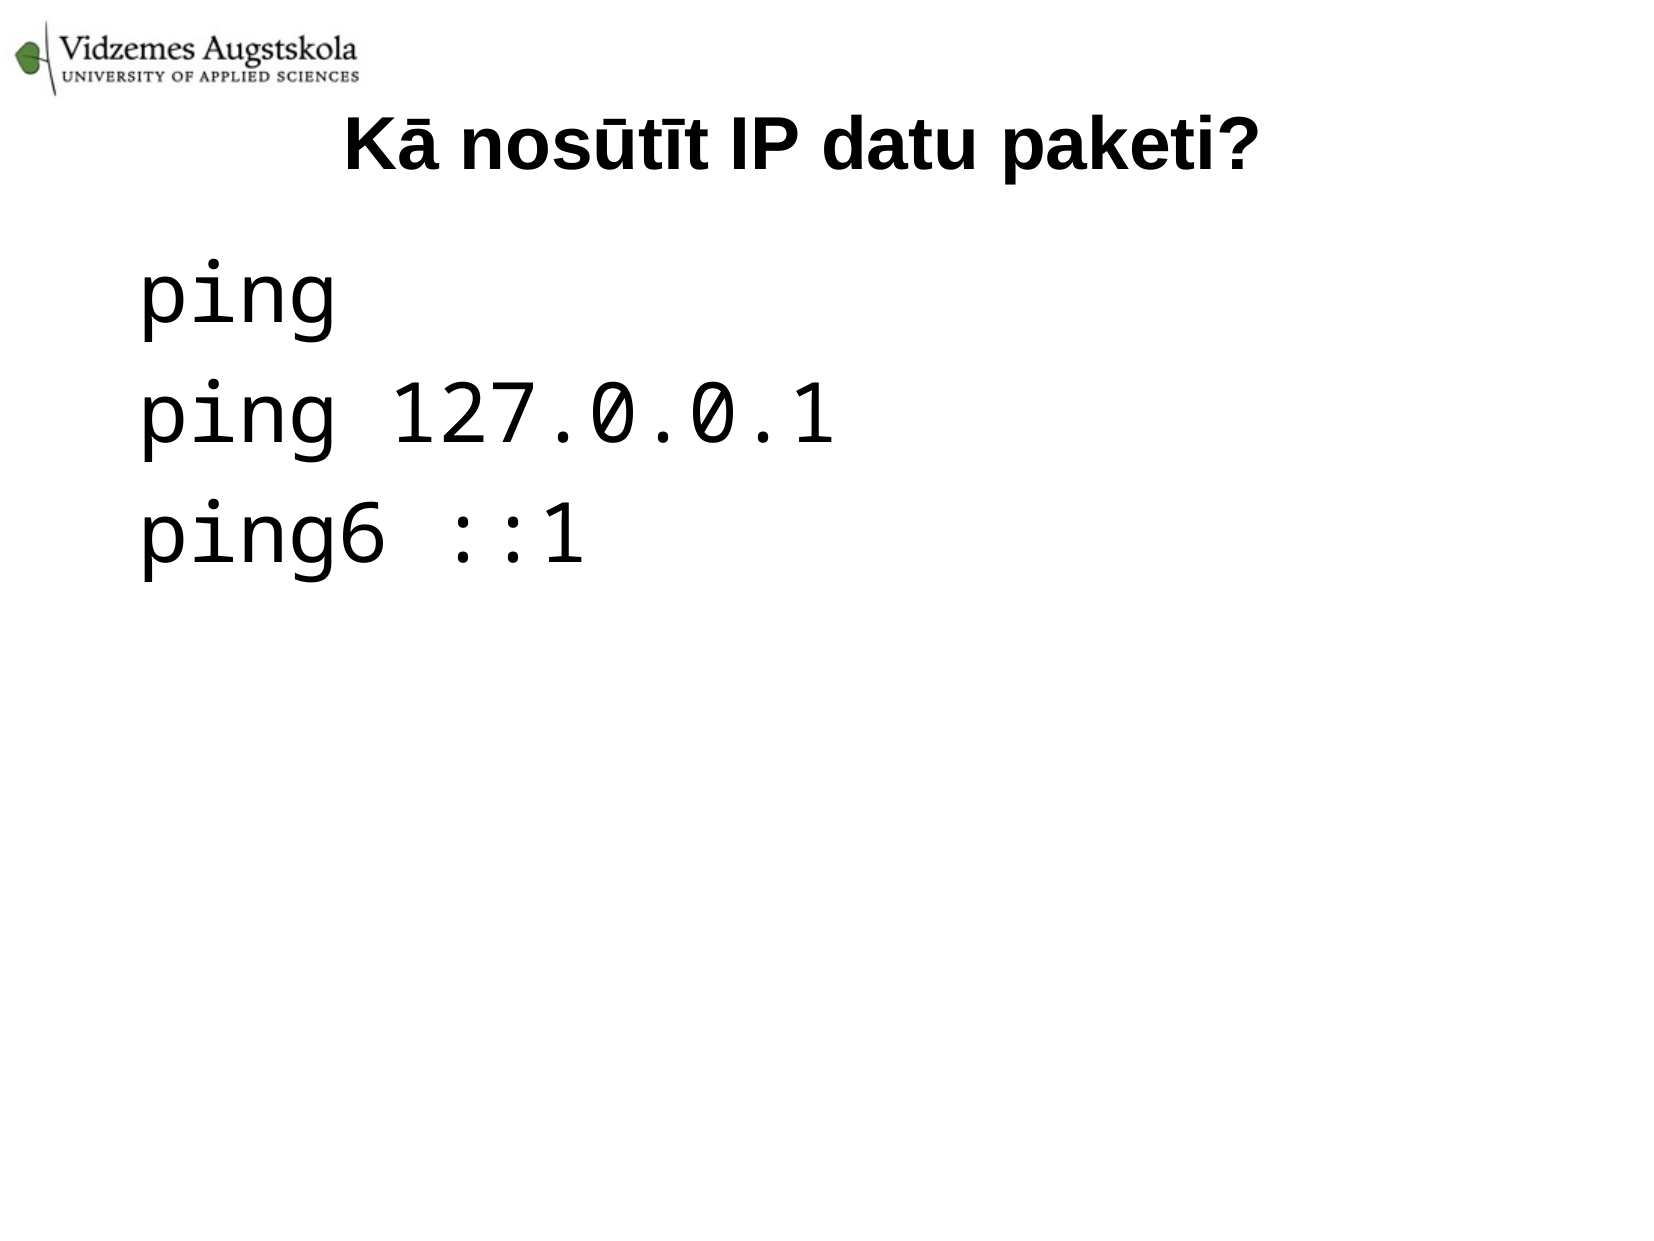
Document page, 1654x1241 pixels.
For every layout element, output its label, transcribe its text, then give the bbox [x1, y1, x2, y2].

picture [5, 2, 368, 113]
title Kā nosūtīt IP datu paketi? [94, 103, 1512, 188]
list ping ping 127.0.0.1 ping6 ::1 [82, 236, 1569, 1107]
